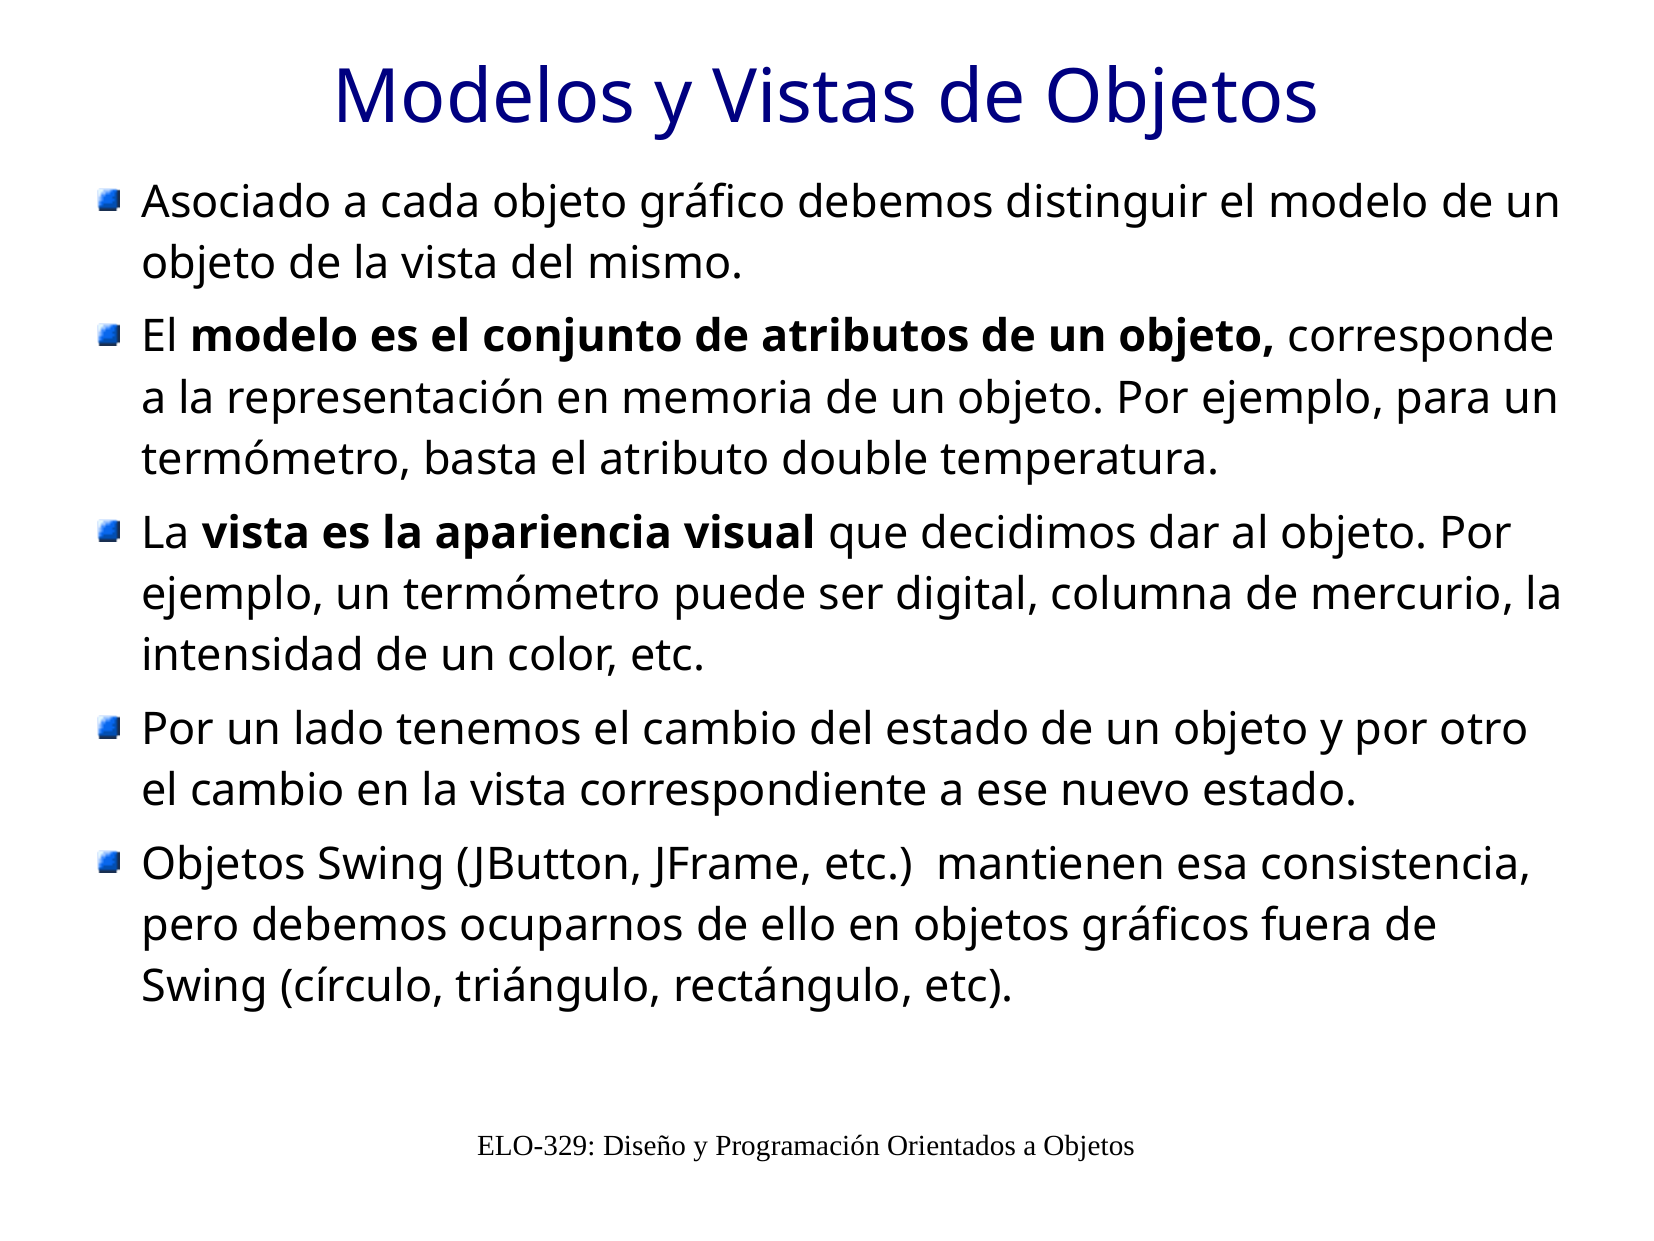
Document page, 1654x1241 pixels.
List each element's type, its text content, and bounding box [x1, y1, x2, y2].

title Modelos y Vistas de Objetos [82, 43, 1571, 145]
list Asociado a cada objeto gráfico debemos distinguir el modelo de un objeto de la vista del mismo. El modelo es el conjunto de atributos de un objeto, corresponde a la representación en memoria de un objeto. Por ejemplo, para un termómetro, basta el atributo double temperatura. La vista es la apariencia visual que decidimos dar al objeto. Por ejemplo, un termómetro puede ser digital, columna de mercurio, la intensidad de un color, etc. Por un lado tenemos el cambio del estado de un objeto y por otro el cambio en la vista correspondiente a ese nuevo estado. Objetos Swing (JButton, JFrame, etc.) mantienen esa consistencia, pero debemos ocuparnos de ello en objetos gráficos fuera de Swing (círculo, triángulo, rectángulo, etc). [82, 169, 1571, 1067]
